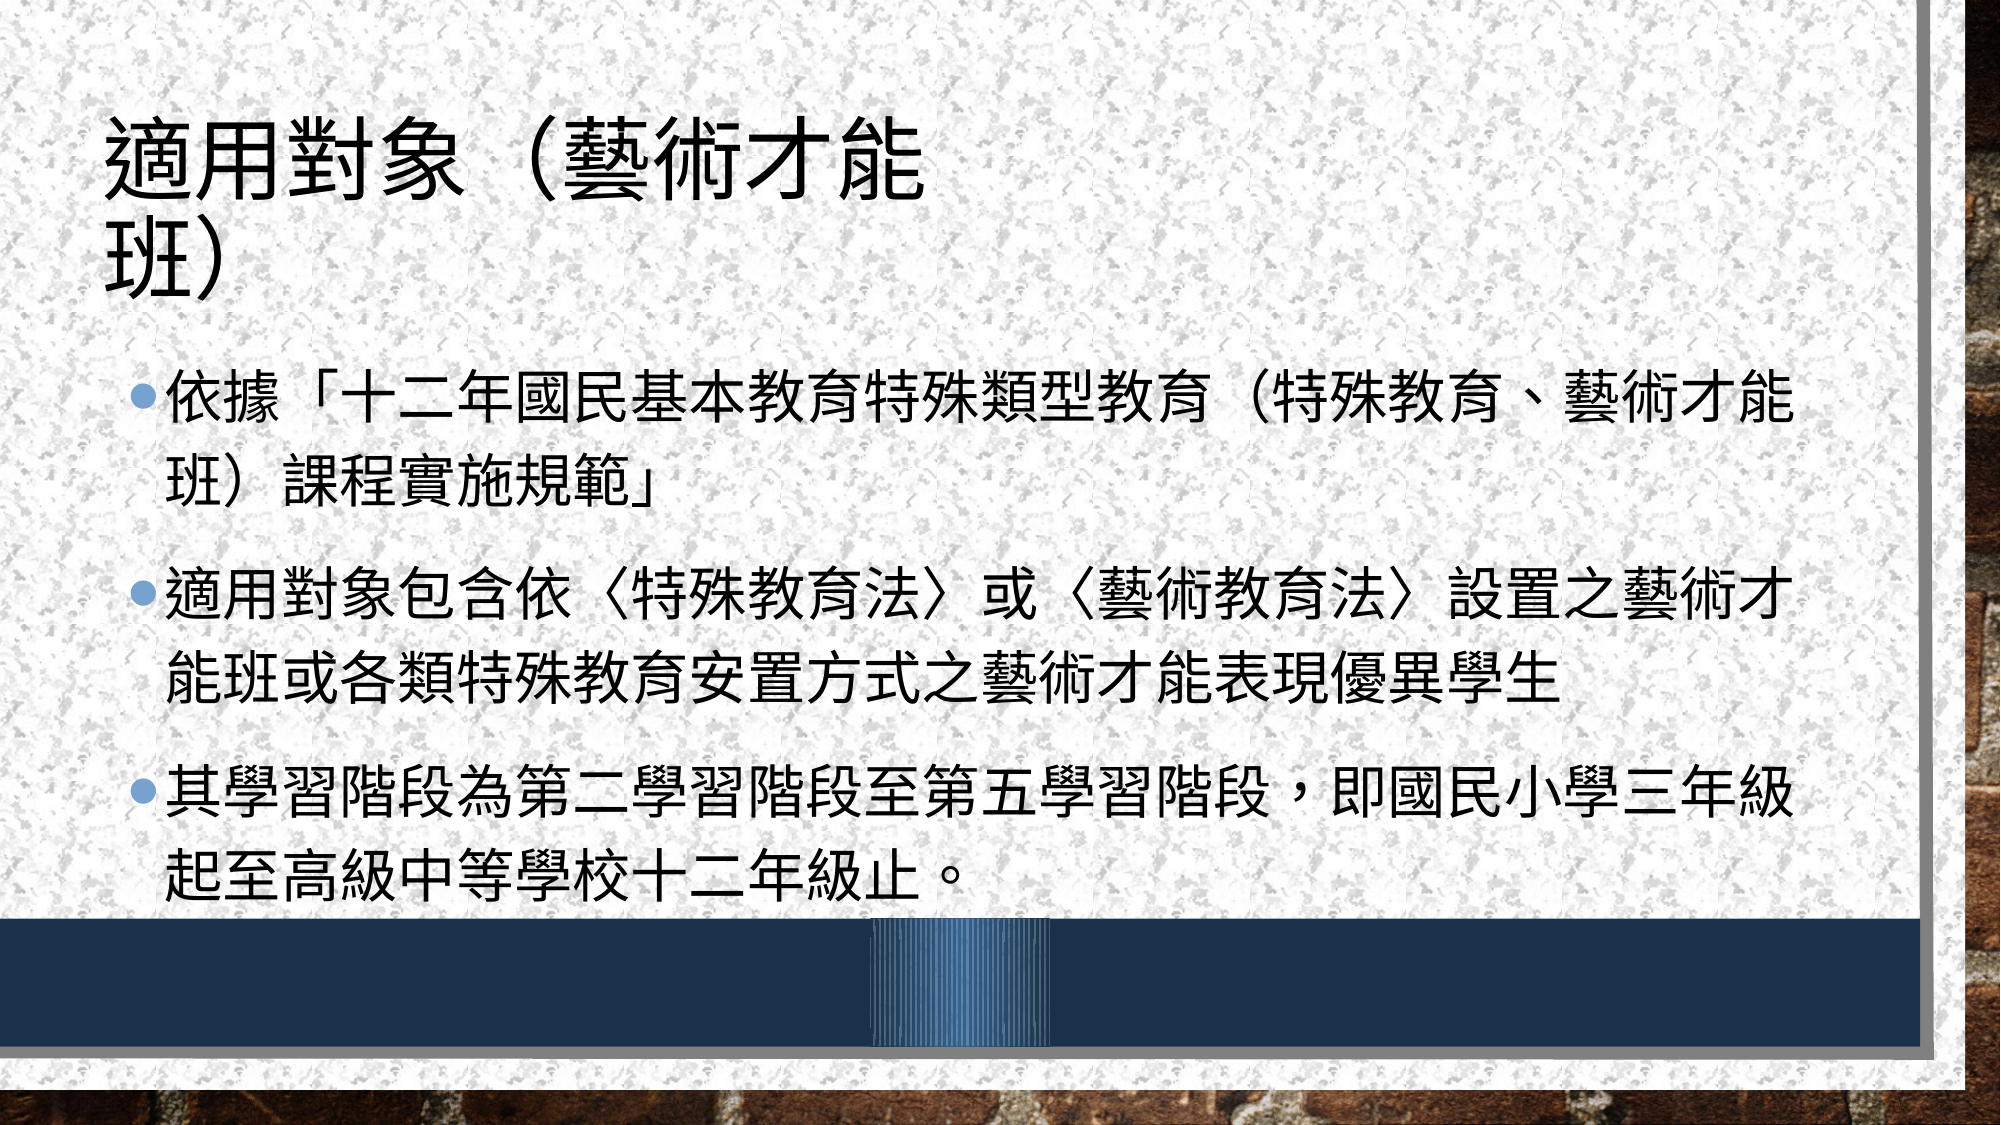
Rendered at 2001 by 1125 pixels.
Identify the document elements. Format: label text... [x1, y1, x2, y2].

picture [0, 0, 2000, 1125]
list 依據「十二年國民基本教育特殊類型教育（特殊教育、藝術才能班）課程實施規範」 適用對象包含依〈特殊教育法〉或〈藝術教育法〉設置之藝術才能班或各類特殊教育安置方式之藝術才能表現優異學生 其學習階段為第二學習階段至第五學習階段，即國民小學三年級起至高級中等學校十二年級止。 [112, 338, 1818, 882]
text_box 適用對象（藝術才能班） [87, 106, 1043, 243]
picture [0, 0, 1919, 918]
